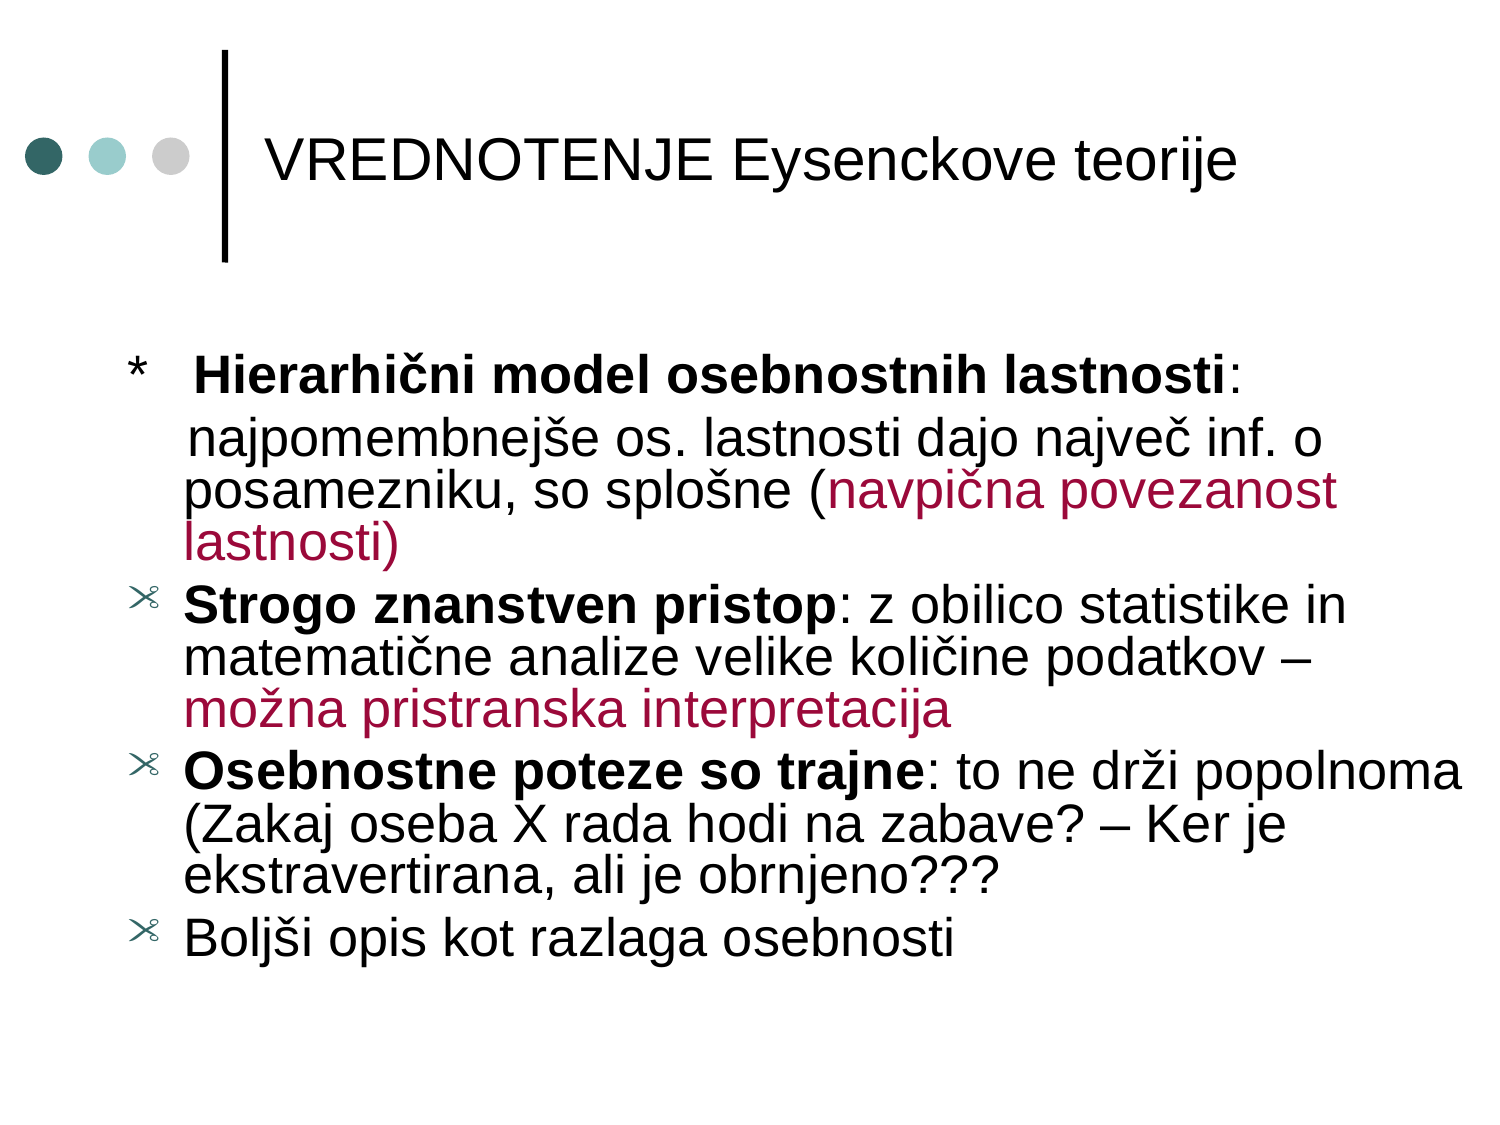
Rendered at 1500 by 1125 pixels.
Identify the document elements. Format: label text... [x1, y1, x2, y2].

list * Hierarhični model osebnostnih lastnosti: najpomembnejše os. lastnosti dajo največ inf. o posamezniku, so splošne (navpična povezanost lastnosti) Strogo znanstven pristop: z obilico statistike in matematične analize velike količine podatkov – možna pristranska interpretacija Osebnostne poteze so trajne: to ne drži popolnoma (Zakaj oseba X rada hodi na zabave? – Ker je ekstravertirana, ali je obrnjeno??? Boljši opis kot razlaga osebnosti [112, 344, 1500, 1020]
title VREDNOTENJE Eysenckove teorije [249, 31, 1400, 282]
